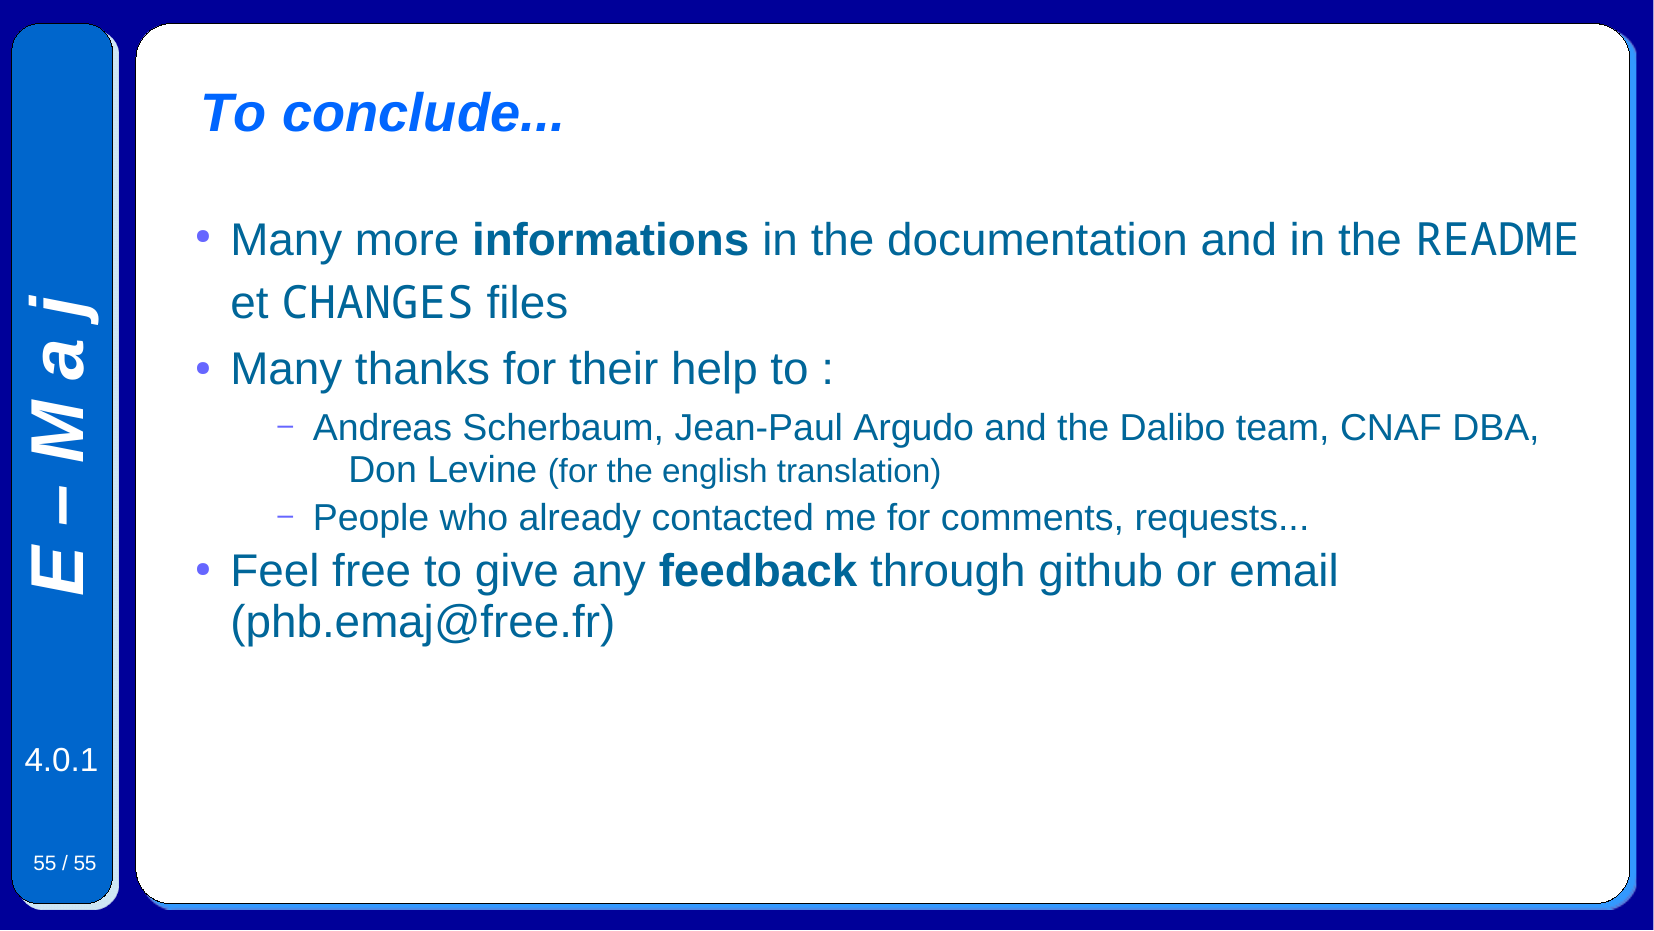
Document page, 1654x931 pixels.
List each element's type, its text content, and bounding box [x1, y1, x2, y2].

list Many more informations in the documentation and in the README et CHANGES files Many thanks for their help to : Andreas Scherbaum, Jean-Paul Argudo and the Dalibo team, CNAF DBA, Don Levine (for the english translation) People who already contacted me for comments, requests... Feel free to give any feedback through github or email (phb.emaj@free.fr) [177, 206, 1587, 827]
title To conclude... [200, 34, 1575, 191]
